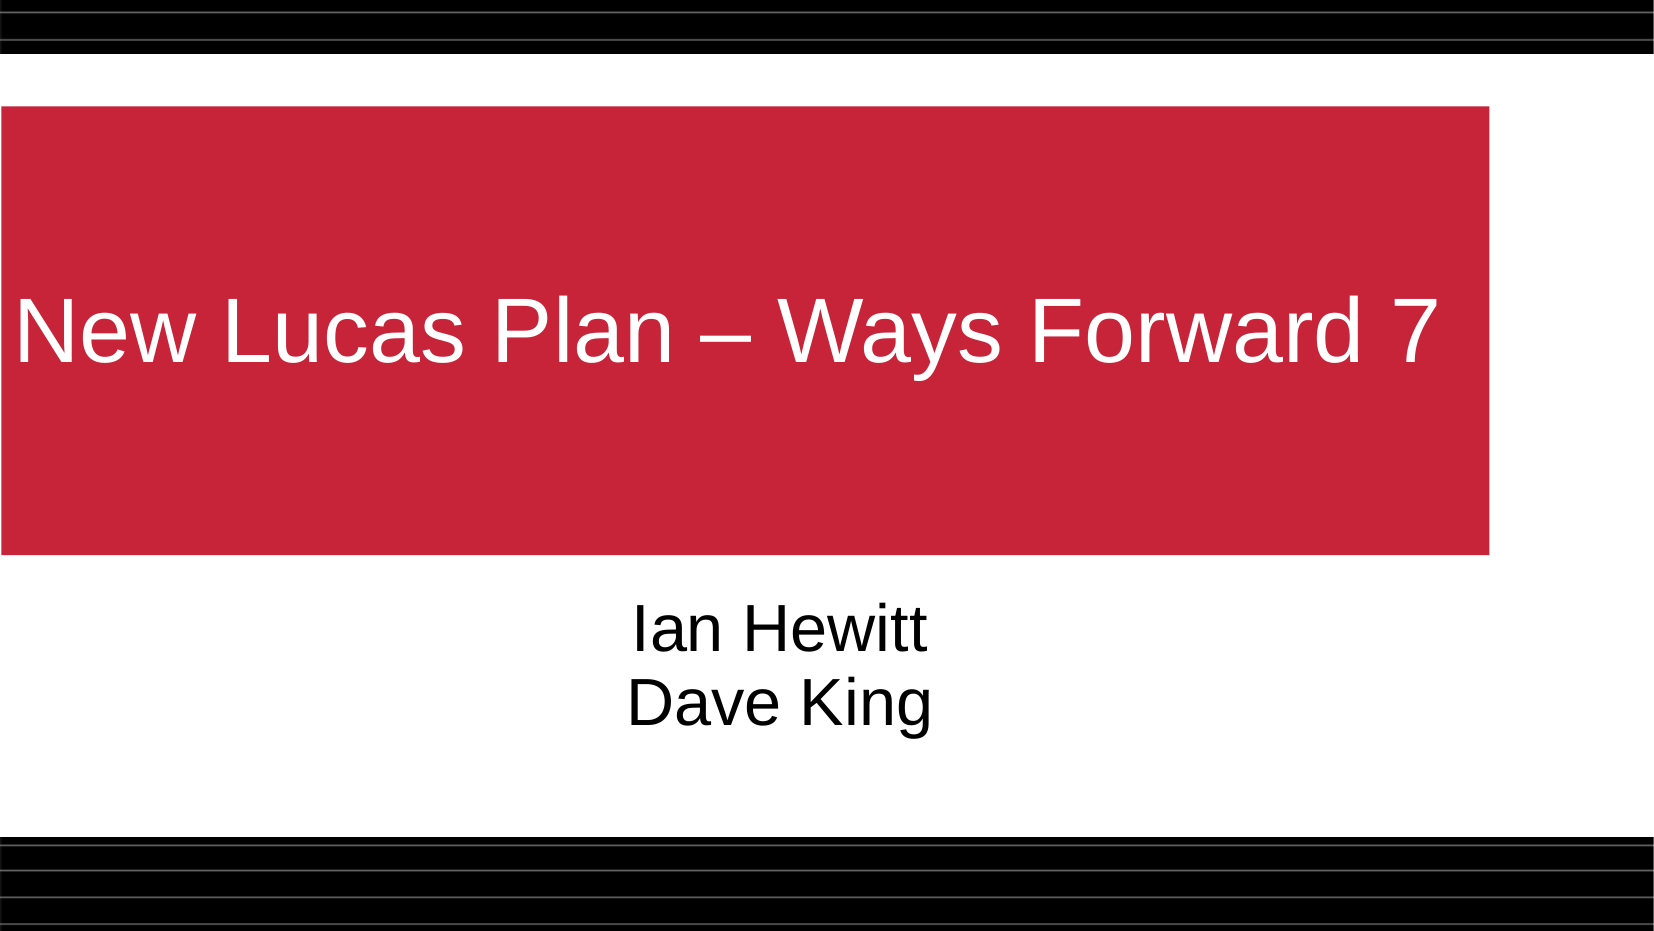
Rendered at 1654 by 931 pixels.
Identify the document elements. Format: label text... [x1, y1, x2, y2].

picture [0, 0, 1654, 54]
subtitle Ian Hewitt Dave King [625, 590, 1489, 804]
picture [0, 837, 1654, 931]
title New Lucas Plan – Ways Forward 7 [1, 106, 1490, 556]
